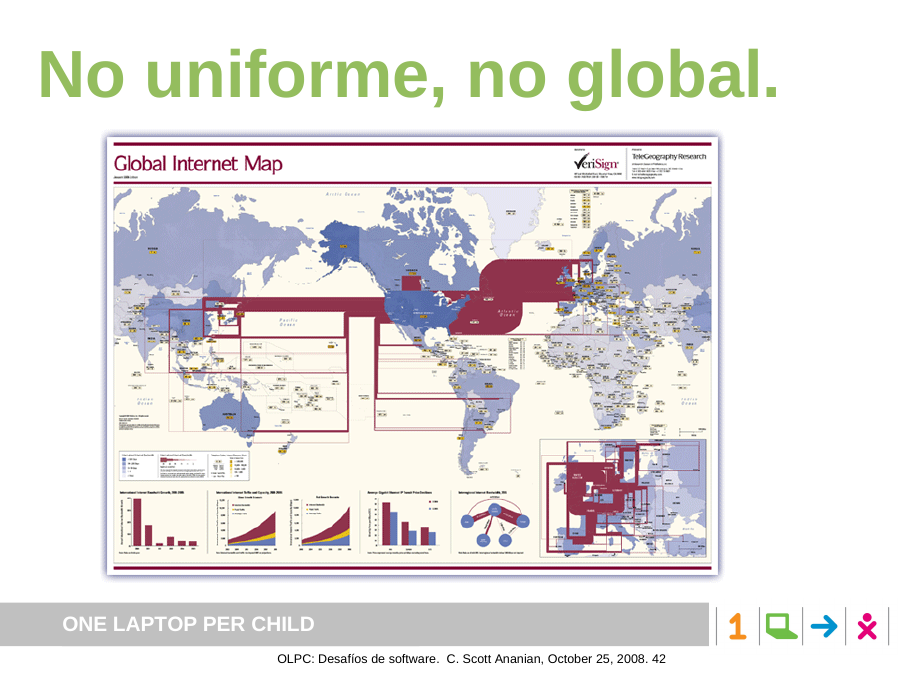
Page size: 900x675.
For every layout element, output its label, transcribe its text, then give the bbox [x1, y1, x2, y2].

title No uniforme, no global. [37, 37, 856, 225]
picture [73, 112, 898, 655]
